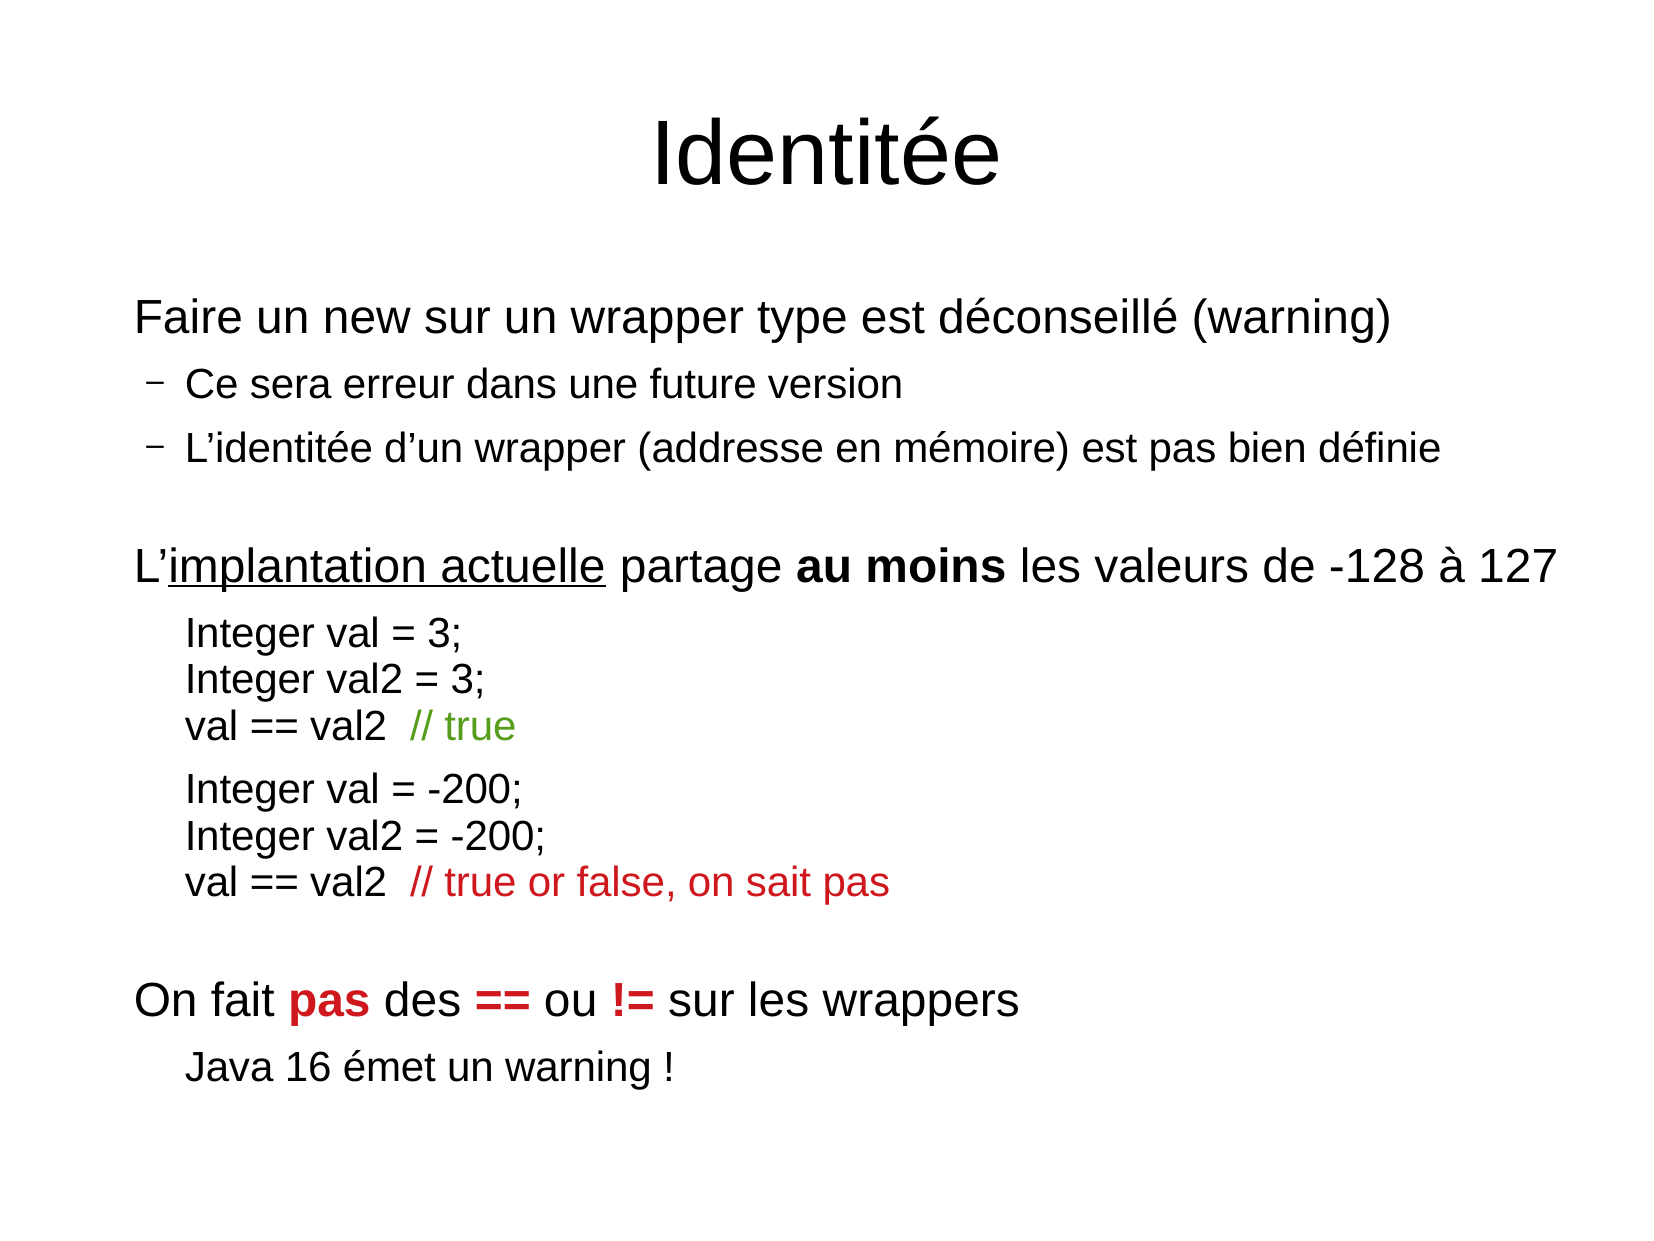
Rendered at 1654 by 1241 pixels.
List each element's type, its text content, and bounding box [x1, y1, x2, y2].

title Identitée [82, 49, 1571, 257]
list Faire un new sur un wrapper type est déconseillé (warning) Ce sera erreur dans une future version L’identitée d’un wrapper (addresse en mémoire) est pas bien définie L’implantation actuelle partage au moins les valeurs de -128 à 127 Integer val = 3; Integer val2 = 3; val == val2 // true Integer val = -200; Integer val2 = -200; val == val2 // true or false, on sait pas On fait pas des == ou != sur les wrappers Java 16 émet un warning ! [82, 290, 1571, 1156]
